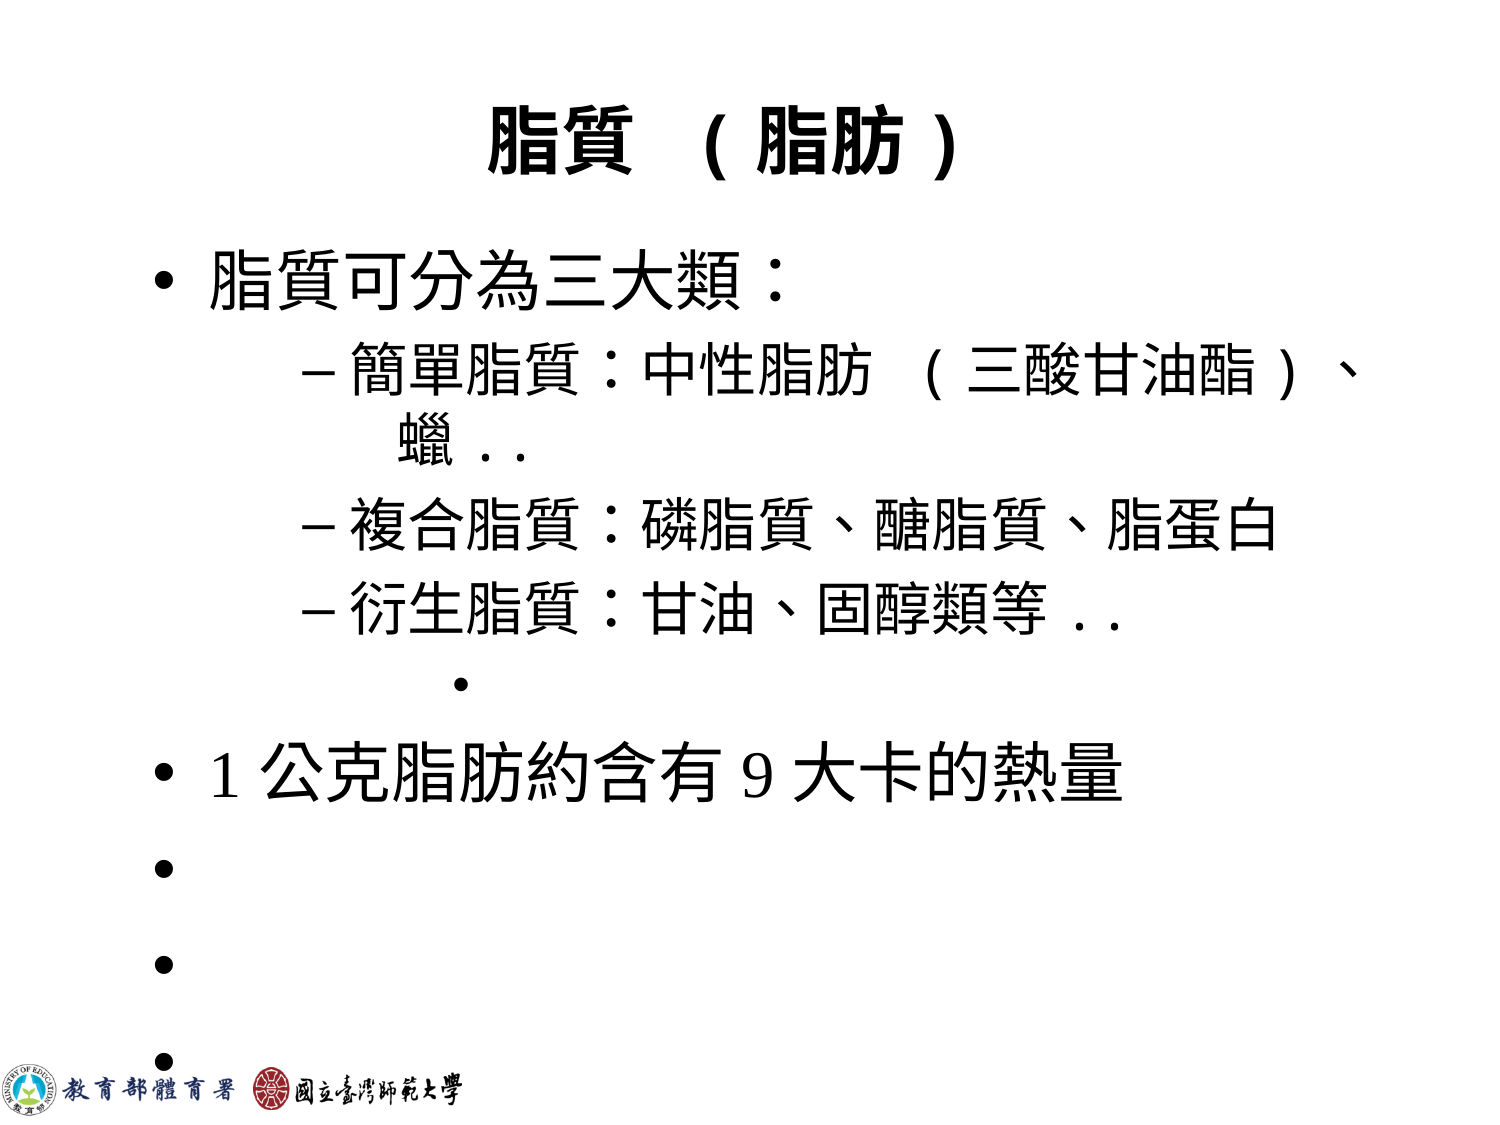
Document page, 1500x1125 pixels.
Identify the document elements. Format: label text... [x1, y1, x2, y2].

list 脂質可分為三大類： 簡單脂質：中性脂肪 (三酸甘油酯)、蠟.. 複合脂質：磷脂質、醣脂質、脂蛋白 衍生脂質：甘油、固醇類等.. 1公克脂肪約含有9大卡的熱量 [137, 231, 1488, 974]
title 脂質 (脂肪) [75, 45, 1426, 233]
